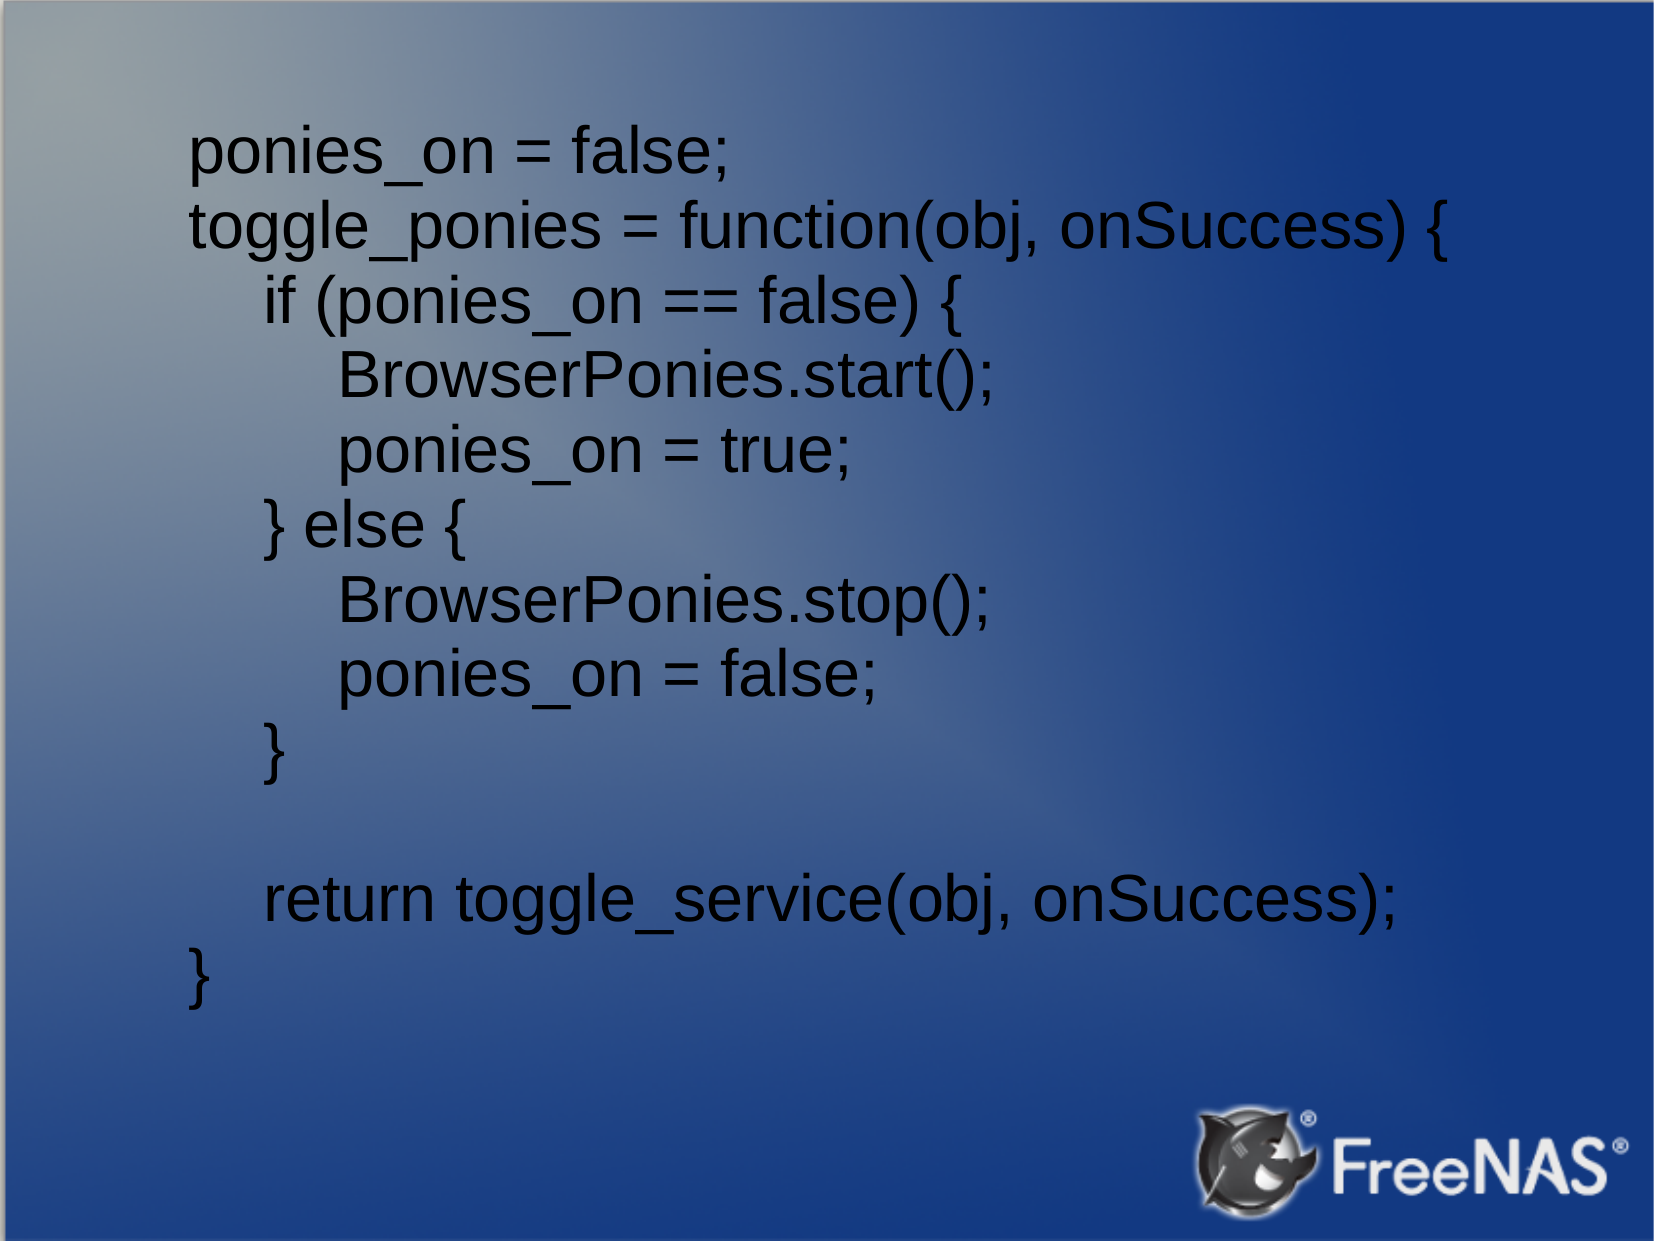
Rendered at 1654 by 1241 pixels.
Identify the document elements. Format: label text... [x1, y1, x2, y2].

picture [0, 0, 1654, 1241]
text_box ponies_on = false; toggle_ponies = function(obj, onSuccess) { if (ponies_on == false) { BrowserPonies.start(); ponies_on = true; } else { BrowserPonies.stop(); ponies_on = false; } return toggle_service(obj, onSuccess); } [174, 105, 1480, 1135]
